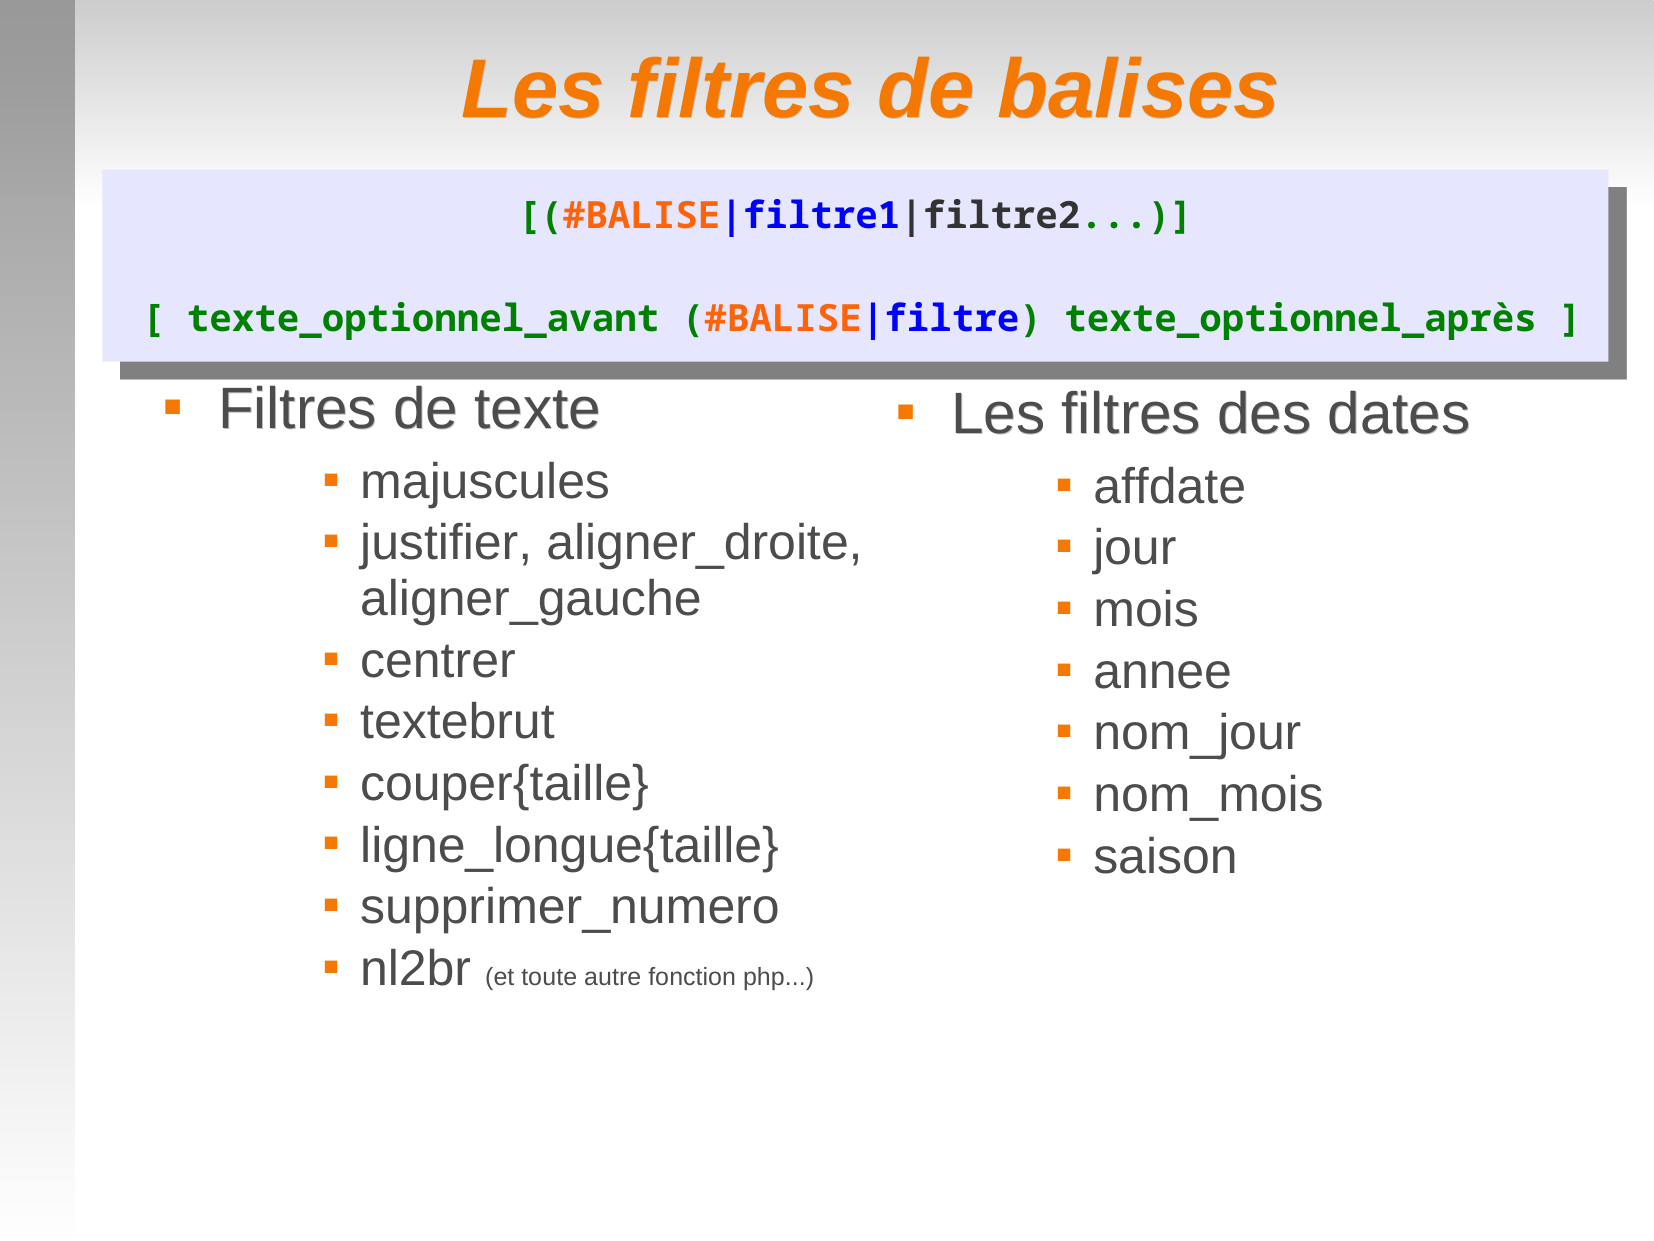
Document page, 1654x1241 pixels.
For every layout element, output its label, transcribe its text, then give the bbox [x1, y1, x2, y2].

list Les filtres des dates affdate jour mois annee nom_jour nom_mois saison [880, 381, 1630, 1185]
list Filtres de texte majuscules justifier, aligner_droite, aligner_gauche centrer textebrut couper{taille} ligne_longue{taille} supprimer_numero nl2br (et toute autre fonction php...) [147, 376, 897, 1195]
text_box [(#BALISE|filtre1|filtre2...)] [ texte_optionnel_avant (#BALISE|filtre) texte_optionnel_après ] [102, 169, 1609, 343]
title Les filtres de balises [88, 0, 1654, 178]
